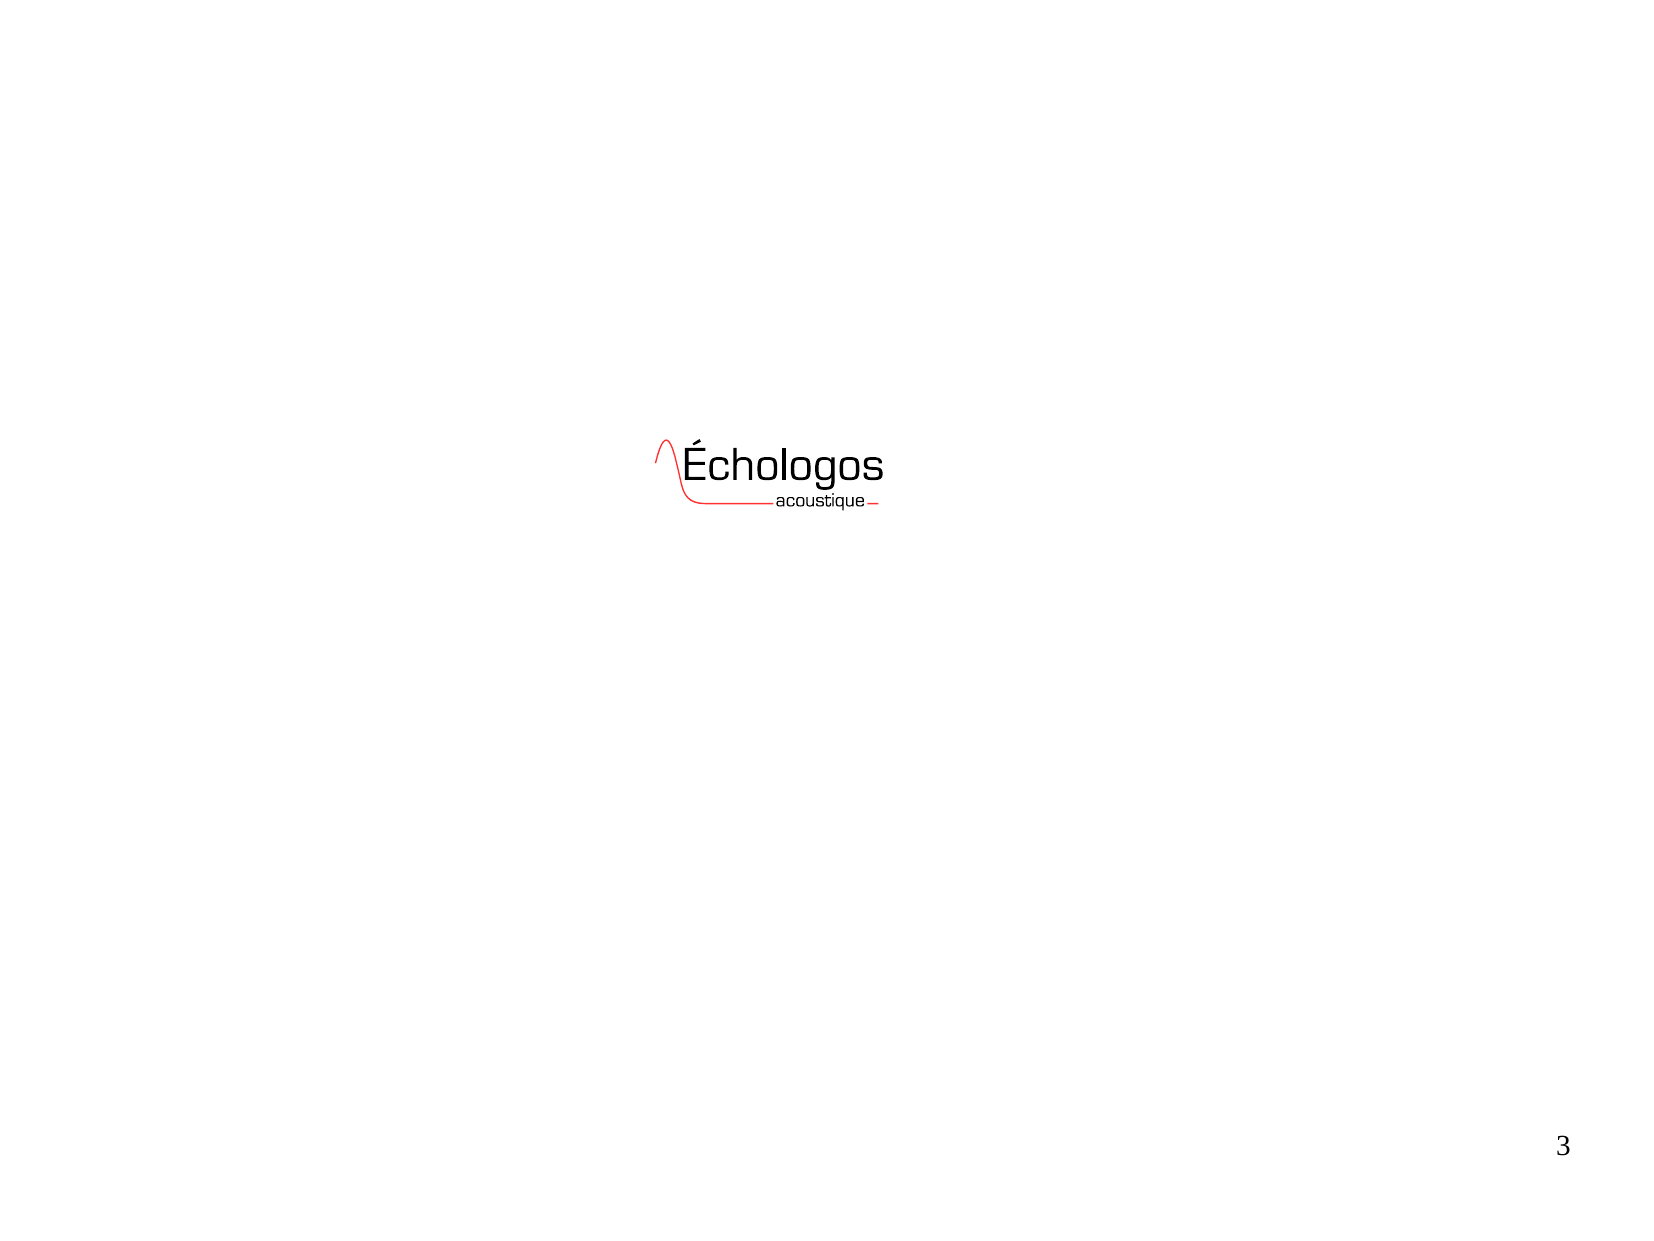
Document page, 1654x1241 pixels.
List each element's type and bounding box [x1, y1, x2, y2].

text_box [863, 457, 883, 481]
text_box [776, 497, 785, 507]
text_box [684, 447, 706, 480]
text_box [806, 497, 814, 507]
text_box [835, 497, 844, 511]
text_box [733, 447, 753, 480]
text_box [796, 497, 805, 507]
text_box [709, 457, 729, 481]
text_box [846, 497, 854, 507]
text_box [815, 457, 835, 490]
text_box [782, 448, 786, 480]
text_box [839, 457, 860, 481]
text_box [816, 495, 834, 507]
text_box [654, 439, 774, 505]
text_box [855, 497, 864, 507]
text_box [692, 439, 701, 446]
text_box [786, 497, 795, 507]
text_box [757, 457, 778, 481]
text_box [790, 457, 811, 481]
